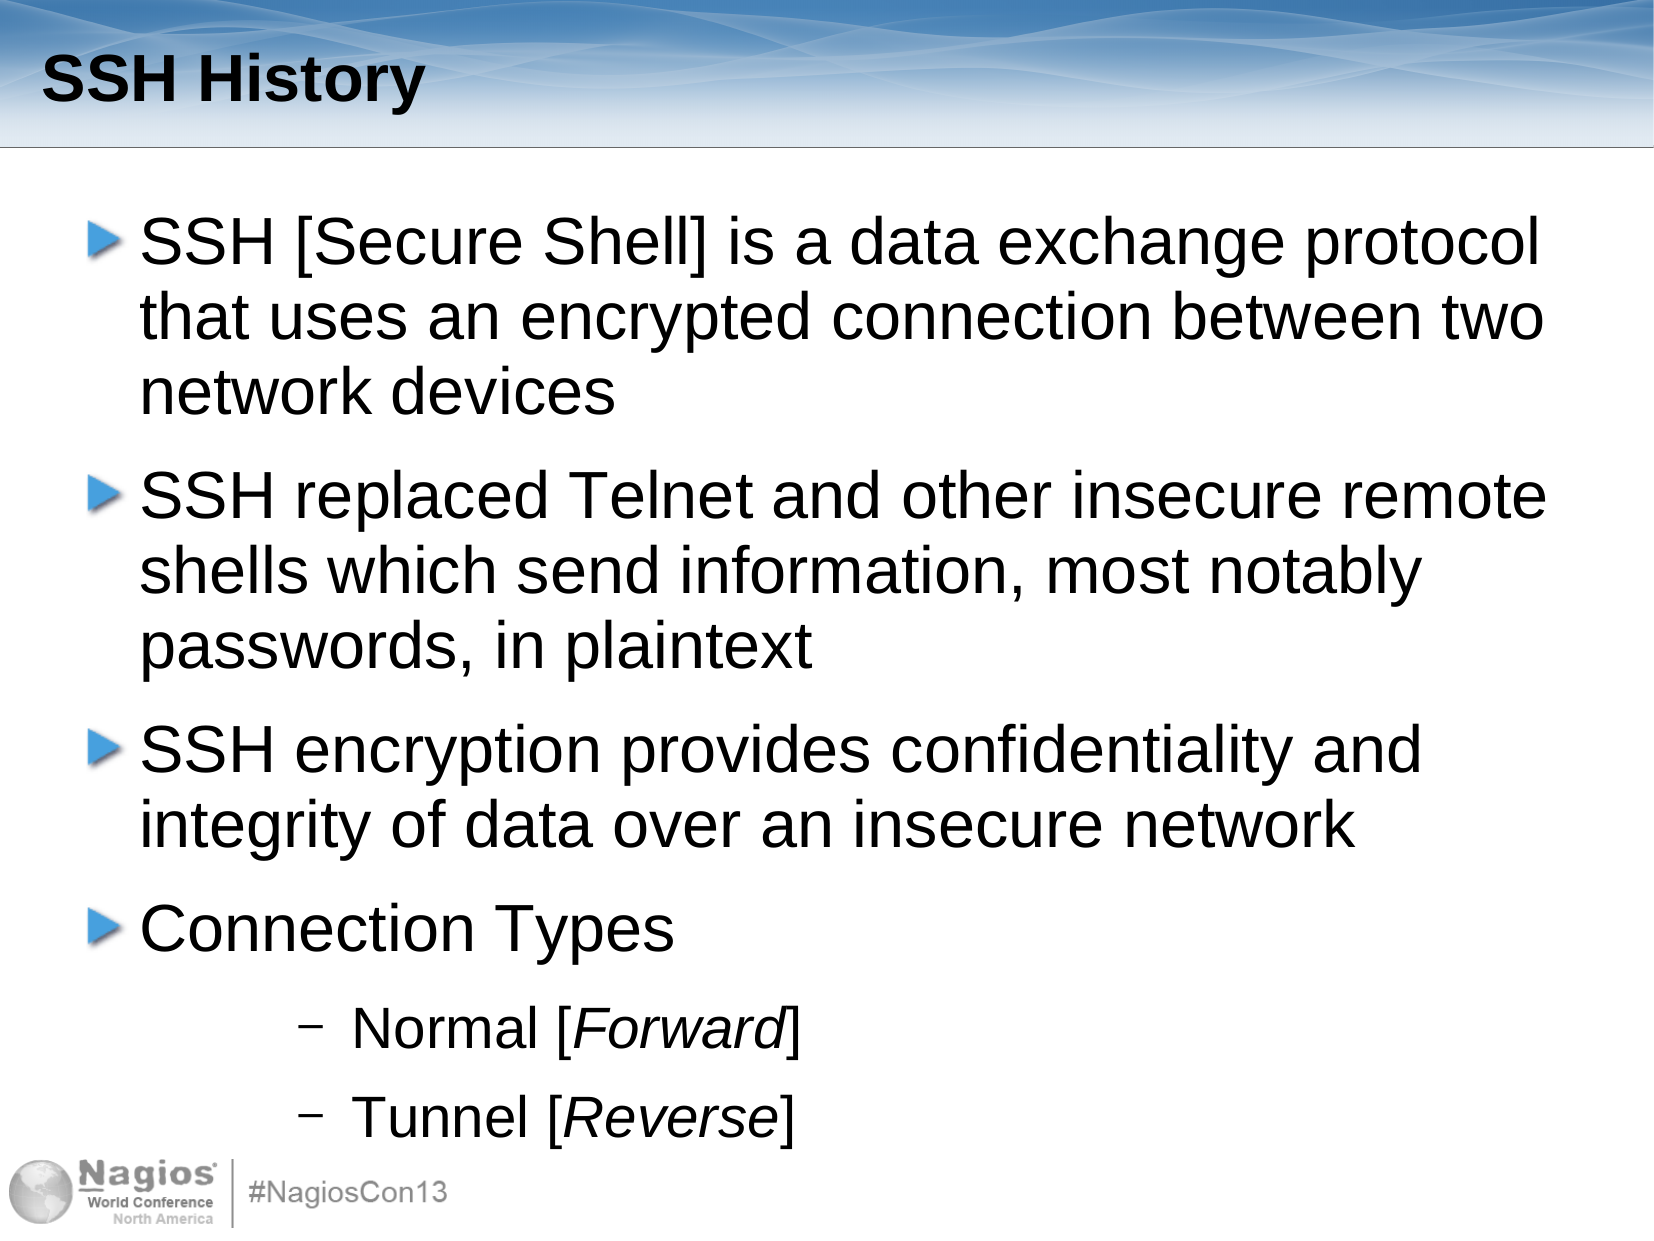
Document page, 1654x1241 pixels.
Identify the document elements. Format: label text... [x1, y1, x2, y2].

title SSH History [41, 29, 1248, 127]
picture [9, 1159, 453, 1228]
picture [0, 0, 1654, 147]
list SSH [Secure Shell] is a data exchange protocol that uses an encrypted connection between two network devices SSH replaced Telnet and other insecure remote shells which send information, most notably passwords, in plaintext SSH encryption provides confidentiality and integrity of data over an insecure network Connection Types Normal [Forward] Tunnel [Reverse] [68, 204, 1557, 1150]
